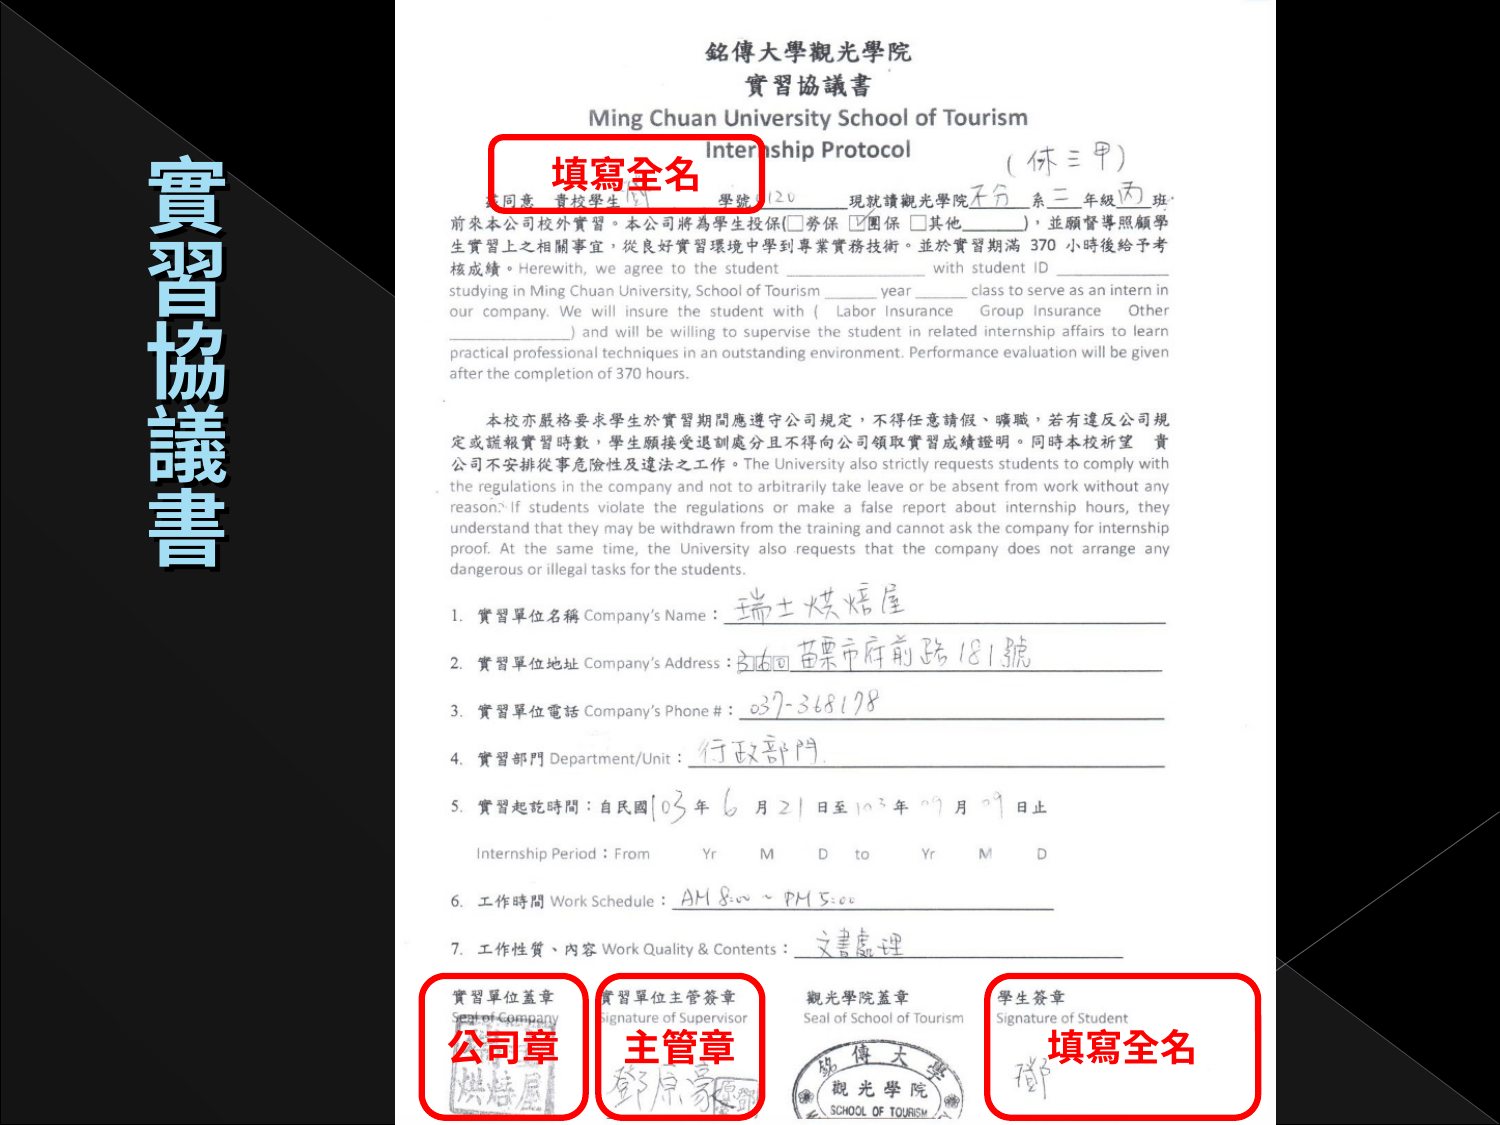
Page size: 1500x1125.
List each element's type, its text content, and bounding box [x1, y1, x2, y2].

text_box 公司章 [421, 975, 586, 1118]
title 實習協議書 [41, 30, 243, 692]
text_box 主管章 [598, 975, 763, 1118]
text_box 填寫全名 [987, 975, 1259, 1118]
picture [395, 0, 1276, 1125]
text_box 填寫全名 [491, 137, 763, 211]
